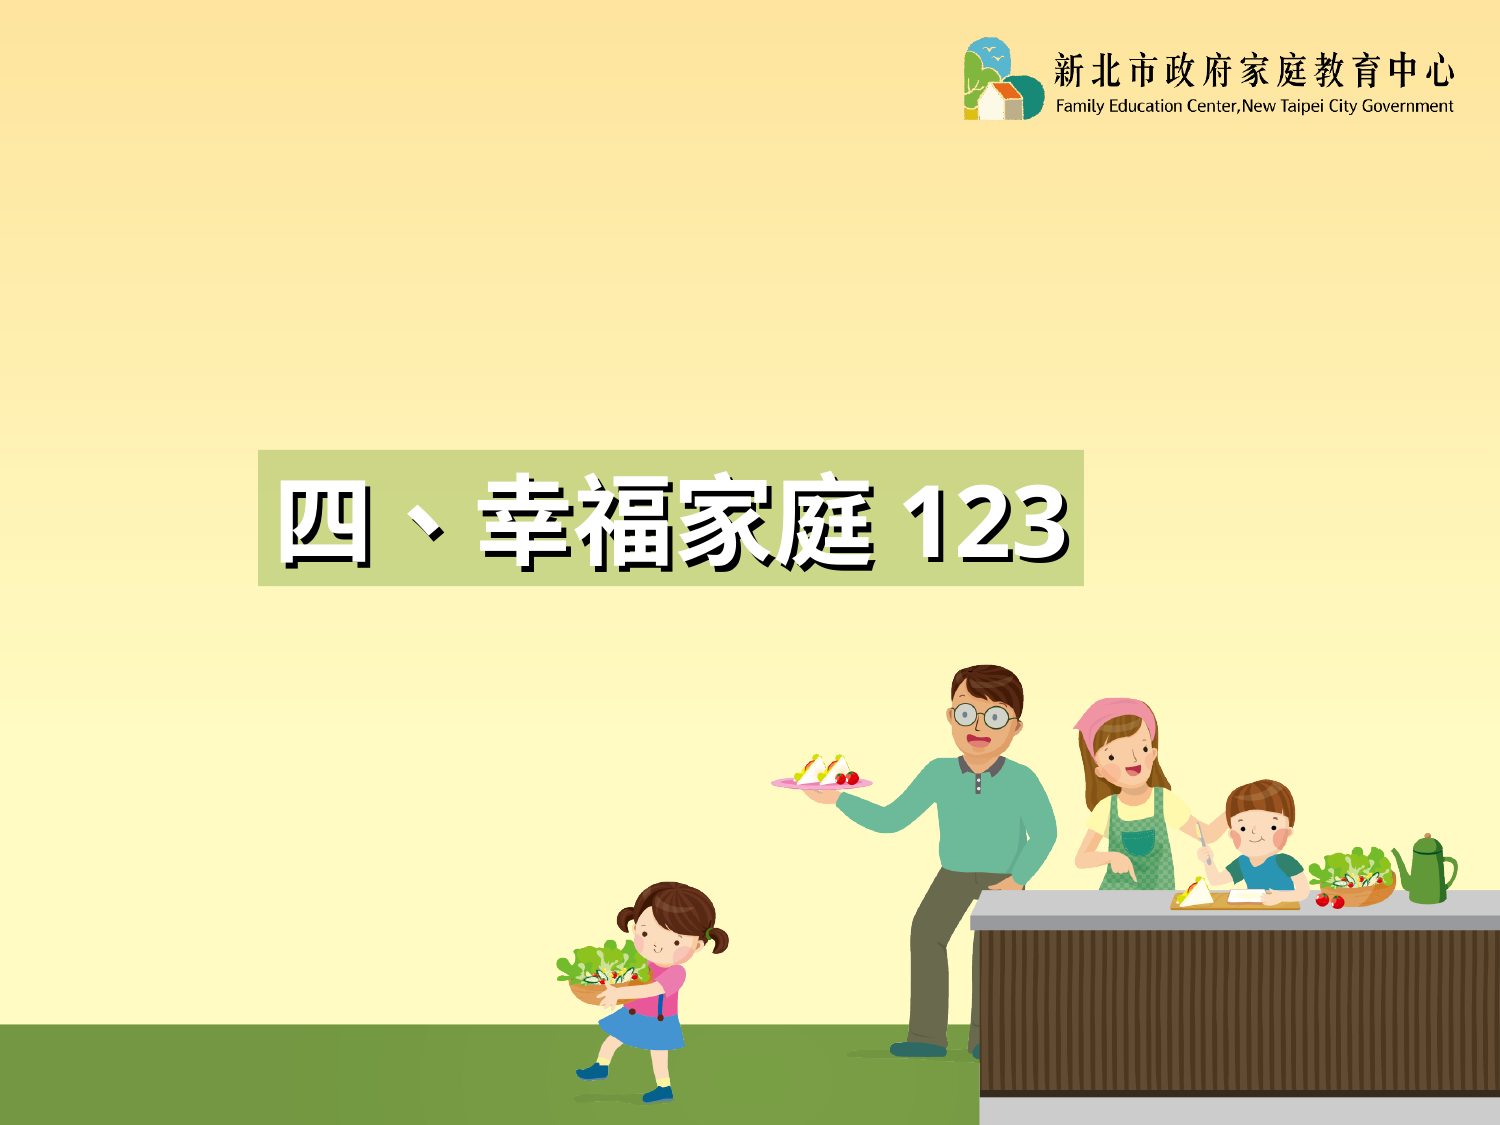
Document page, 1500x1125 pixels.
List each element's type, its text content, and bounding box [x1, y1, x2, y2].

picture [525, 837, 739, 1125]
text_box 四、幸福家庭123 [258, 449, 1075, 587]
picture [761, 629, 1500, 1125]
